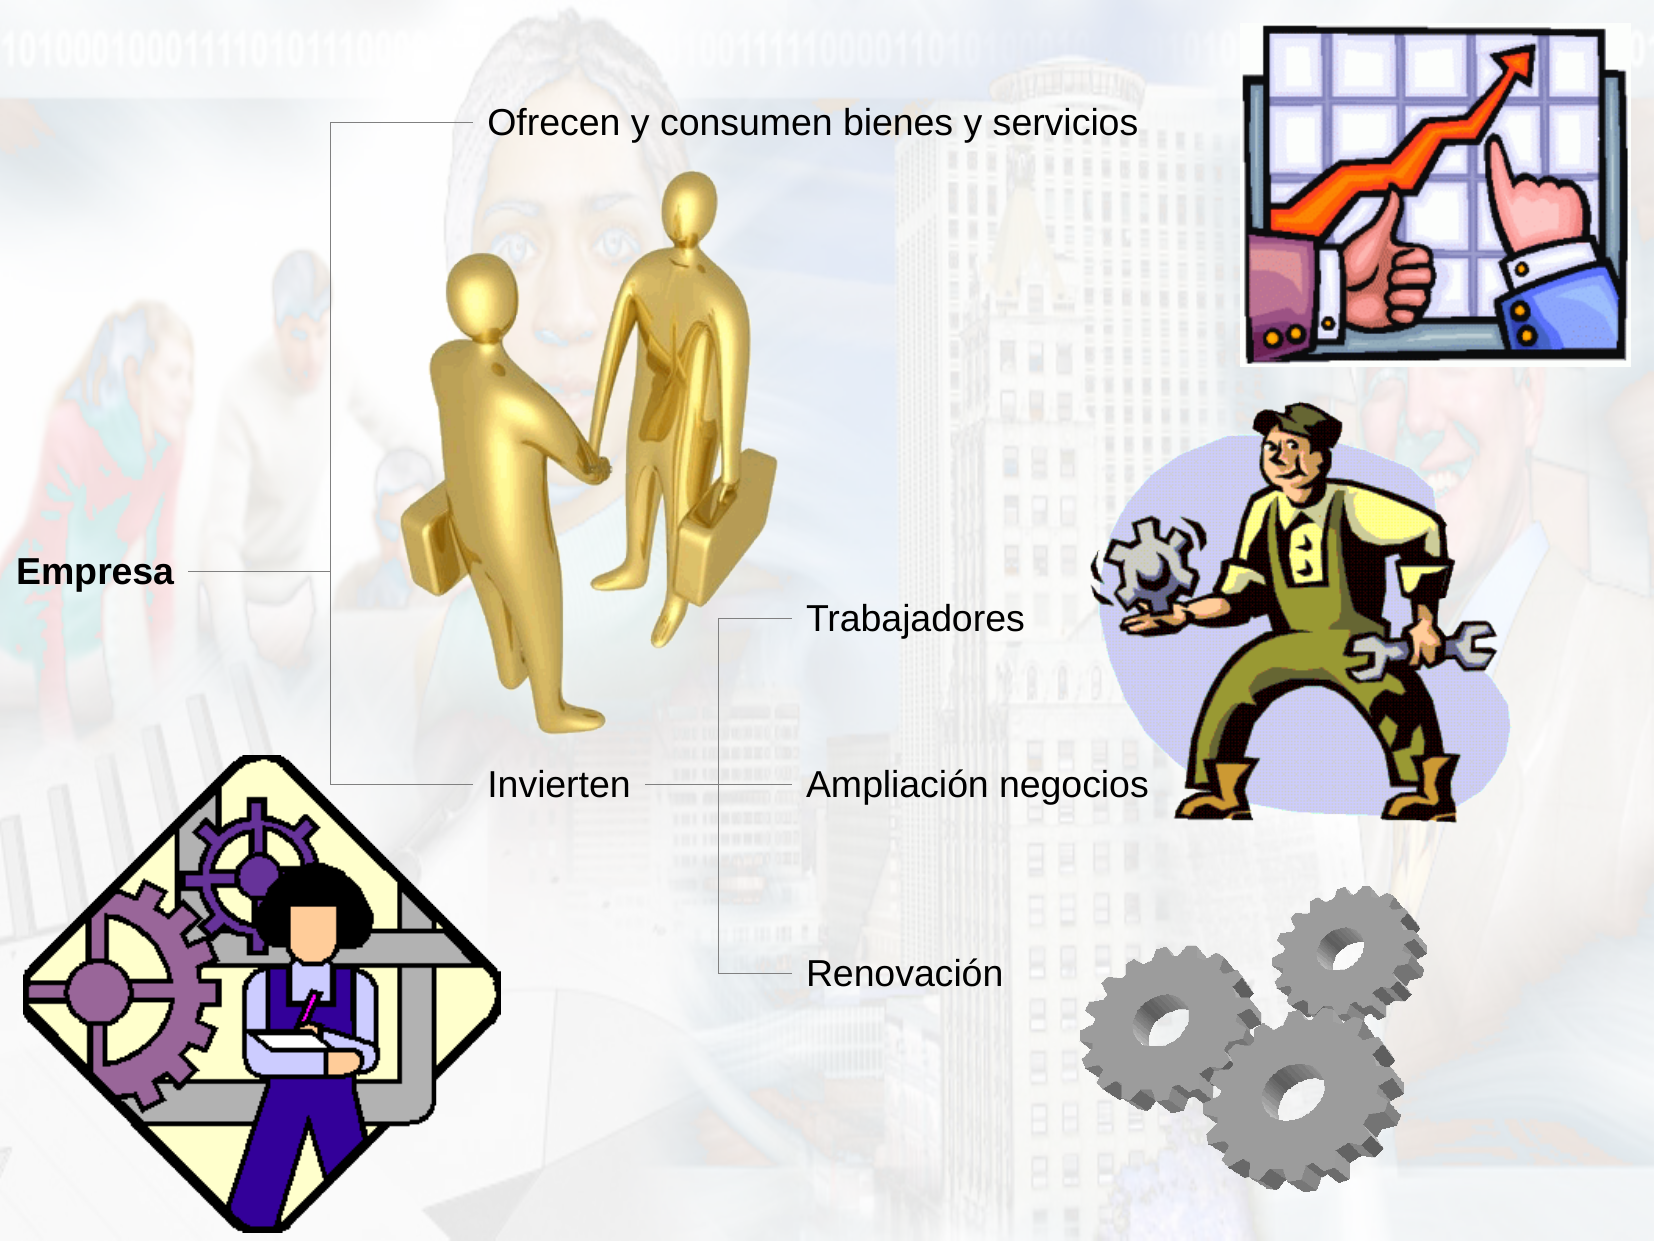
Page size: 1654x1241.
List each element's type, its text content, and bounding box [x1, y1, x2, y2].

text_box Ofrecen y consumen bienes y servicios [472, 94, 1154, 152]
text_box Empresa [1, 543, 189, 601]
text_box Renovación [791, 944, 1019, 1002]
text_box Trabajadores [792, 590, 1040, 648]
text_box Invierten [501, 755, 646, 813]
picture [0, 0, 1654, 1241]
text_box Ampliación negocios [791, 755, 1086, 813]
